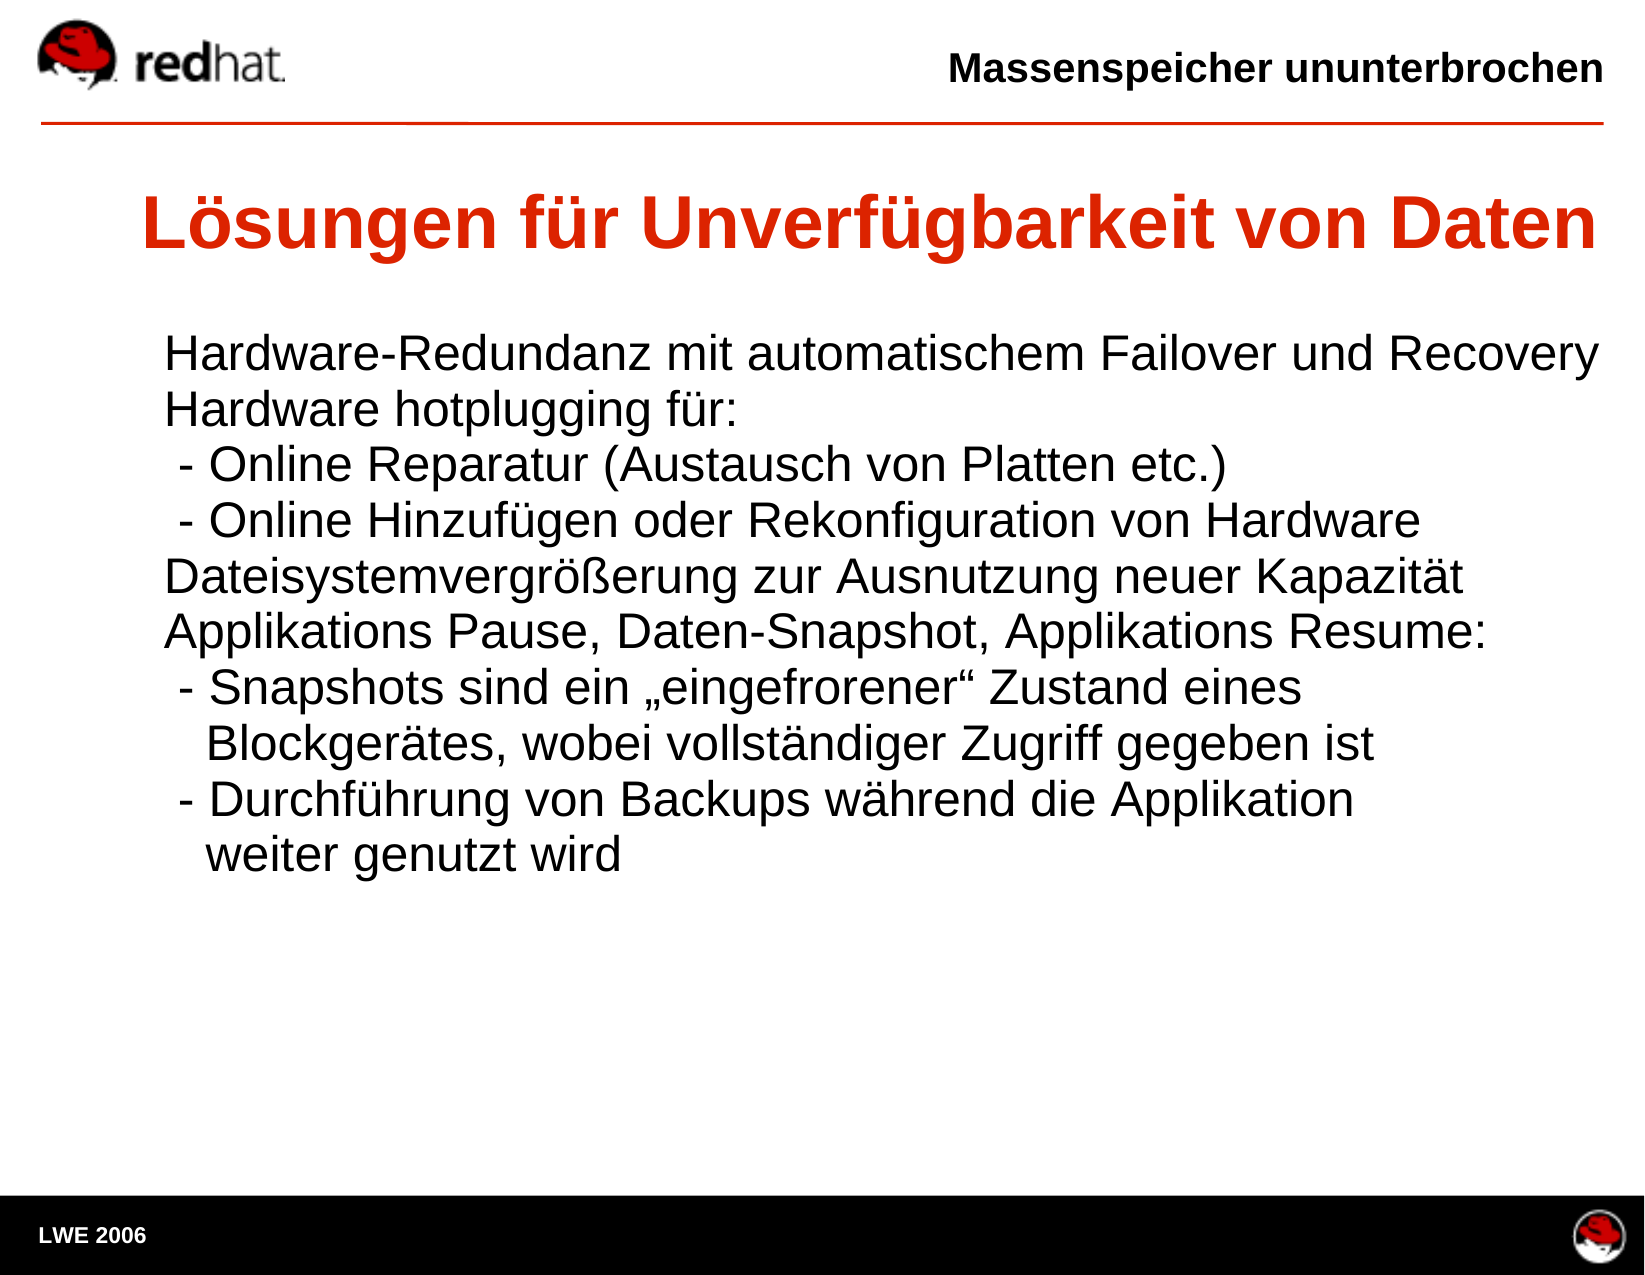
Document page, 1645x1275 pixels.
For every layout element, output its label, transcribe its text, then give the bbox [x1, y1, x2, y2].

text_box Hardware-Redundanz mit automatischem Failover und Recovery Hardware hotplugging für: - Online Reparatur (Austausch von Platten etc.) - Online Hinzufügen oder Rekonfiguration von Hardware Dateisystemvergrößerung zur Ausnutzung neuer Kapazität Applikations Pause, Daten-Snapshot, Applikations Resume: - Snapshots sind ein „eingefrorener“ Zustand eines Blockgerätes, wobei vollständiger Zugriff gegeben ist - Durchführung von Backups während die Applikation weiter genutzt wird [150, 324, 1346, 450]
text_box [0, 1195, 1645, 1275]
text_box LWE 2006 [38, 1222, 381, 1252]
text_box Massenspeicher ununterbrochen [959, 44, 1605, 97]
picture [1568, 1206, 1631, 1270]
text_box Lösungen für Unverfügbarkeit von Daten [141, 180, 754, 274]
picture [36, 17, 285, 102]
